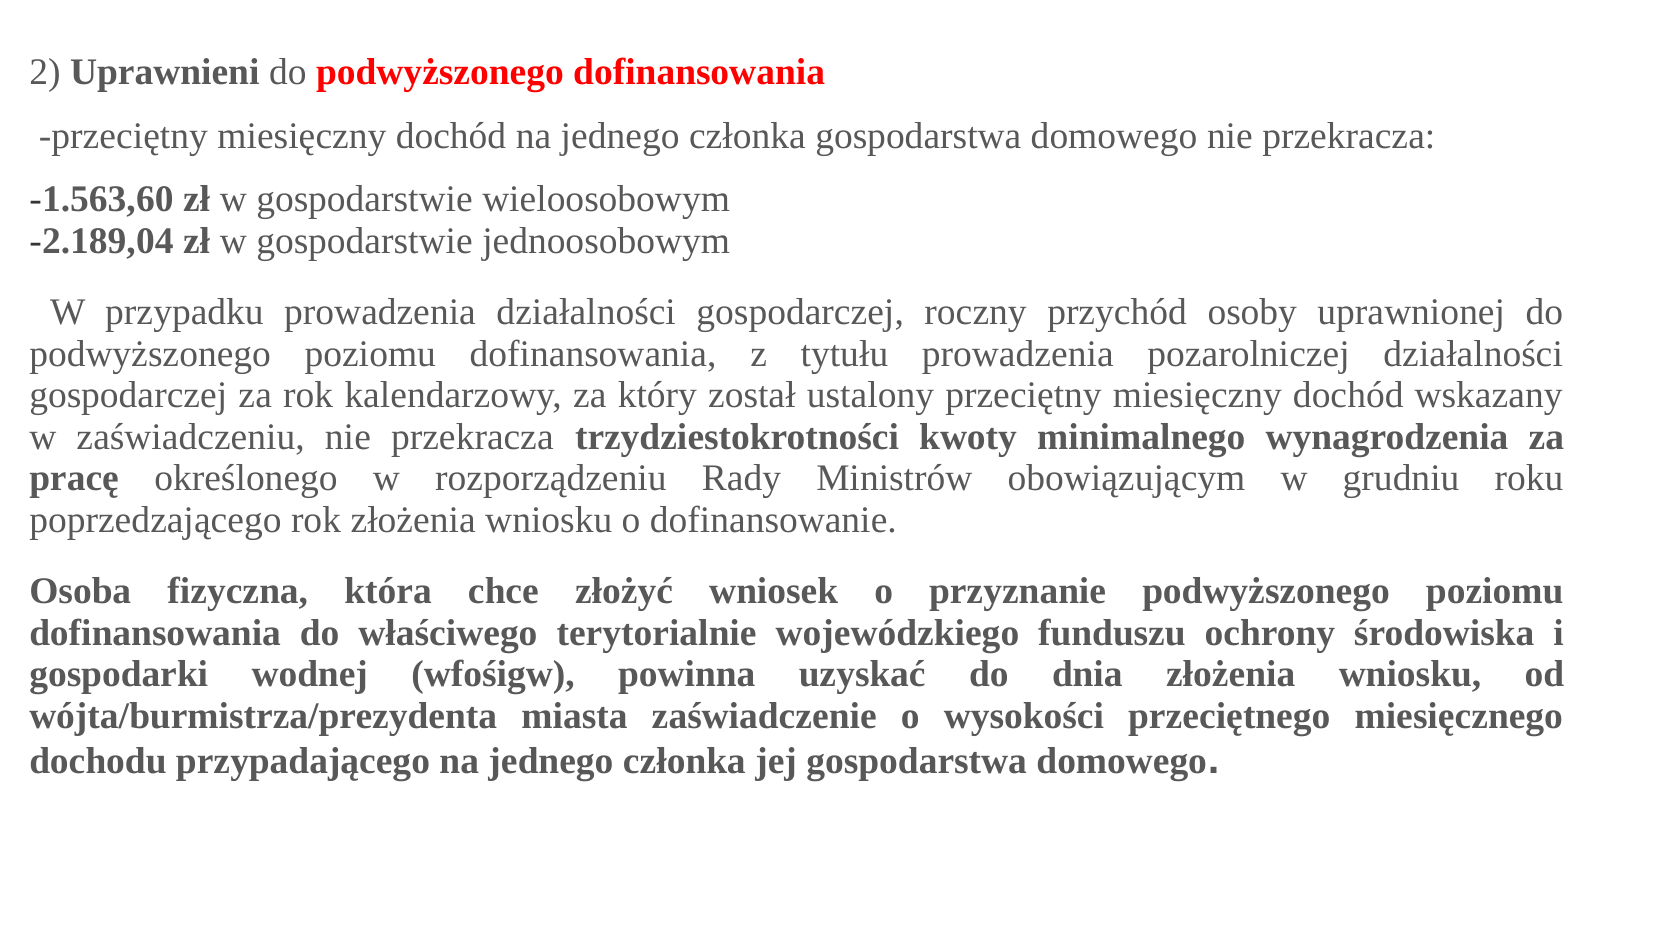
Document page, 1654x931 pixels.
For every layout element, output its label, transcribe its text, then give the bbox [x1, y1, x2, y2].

list 2) Uprawnieni do podwyższonego dofinansowania -przeciętny miesięczny dochód na jednego członka gospodarstwa domowego nie przekracza: -1.563,60 zł w gospodarstwie wieloosobowym -2.189,04 zł w gospodarstwie jednoosobowym W przypadku prowadzenia działalności gospodarczej, roczny przychód osoby uprawnionej do podwyższonego poziomu dofinansowania, z tytułu prowadzenia pozarolniczej działalności gospodarczej za rok kalendarzowy, za który został ustalony przeciętny miesięczny dochód wskazany w zaświadczeniu, nie przekracza trzydziestokrotności kwoty minimalnego wynagrodzenia za pracę określonego w rozporządzeniu Rady Ministrów obowiązującym w grudniu roku poprzedzającego rok złożenia wniosku o dofinansowanie. Osoba fizyczna, która chce złożyć wniosek o przyznanie podwyższonego poziomu dofinansowania do właściwego terytorialnie wojewódzkiego funduszu ochrony środowiska i gospodarki wodnej (wfośigw), powinna uzyskać do dnia złożenia wniosku, od wójta/burmistrza/prezydenta miasta zaświadczenie o wysokości przeciętnego miesięcznego dochodu przypadającego na jednego członka jej gospodarstwa domowego. [29, 51, 1565, 827]
